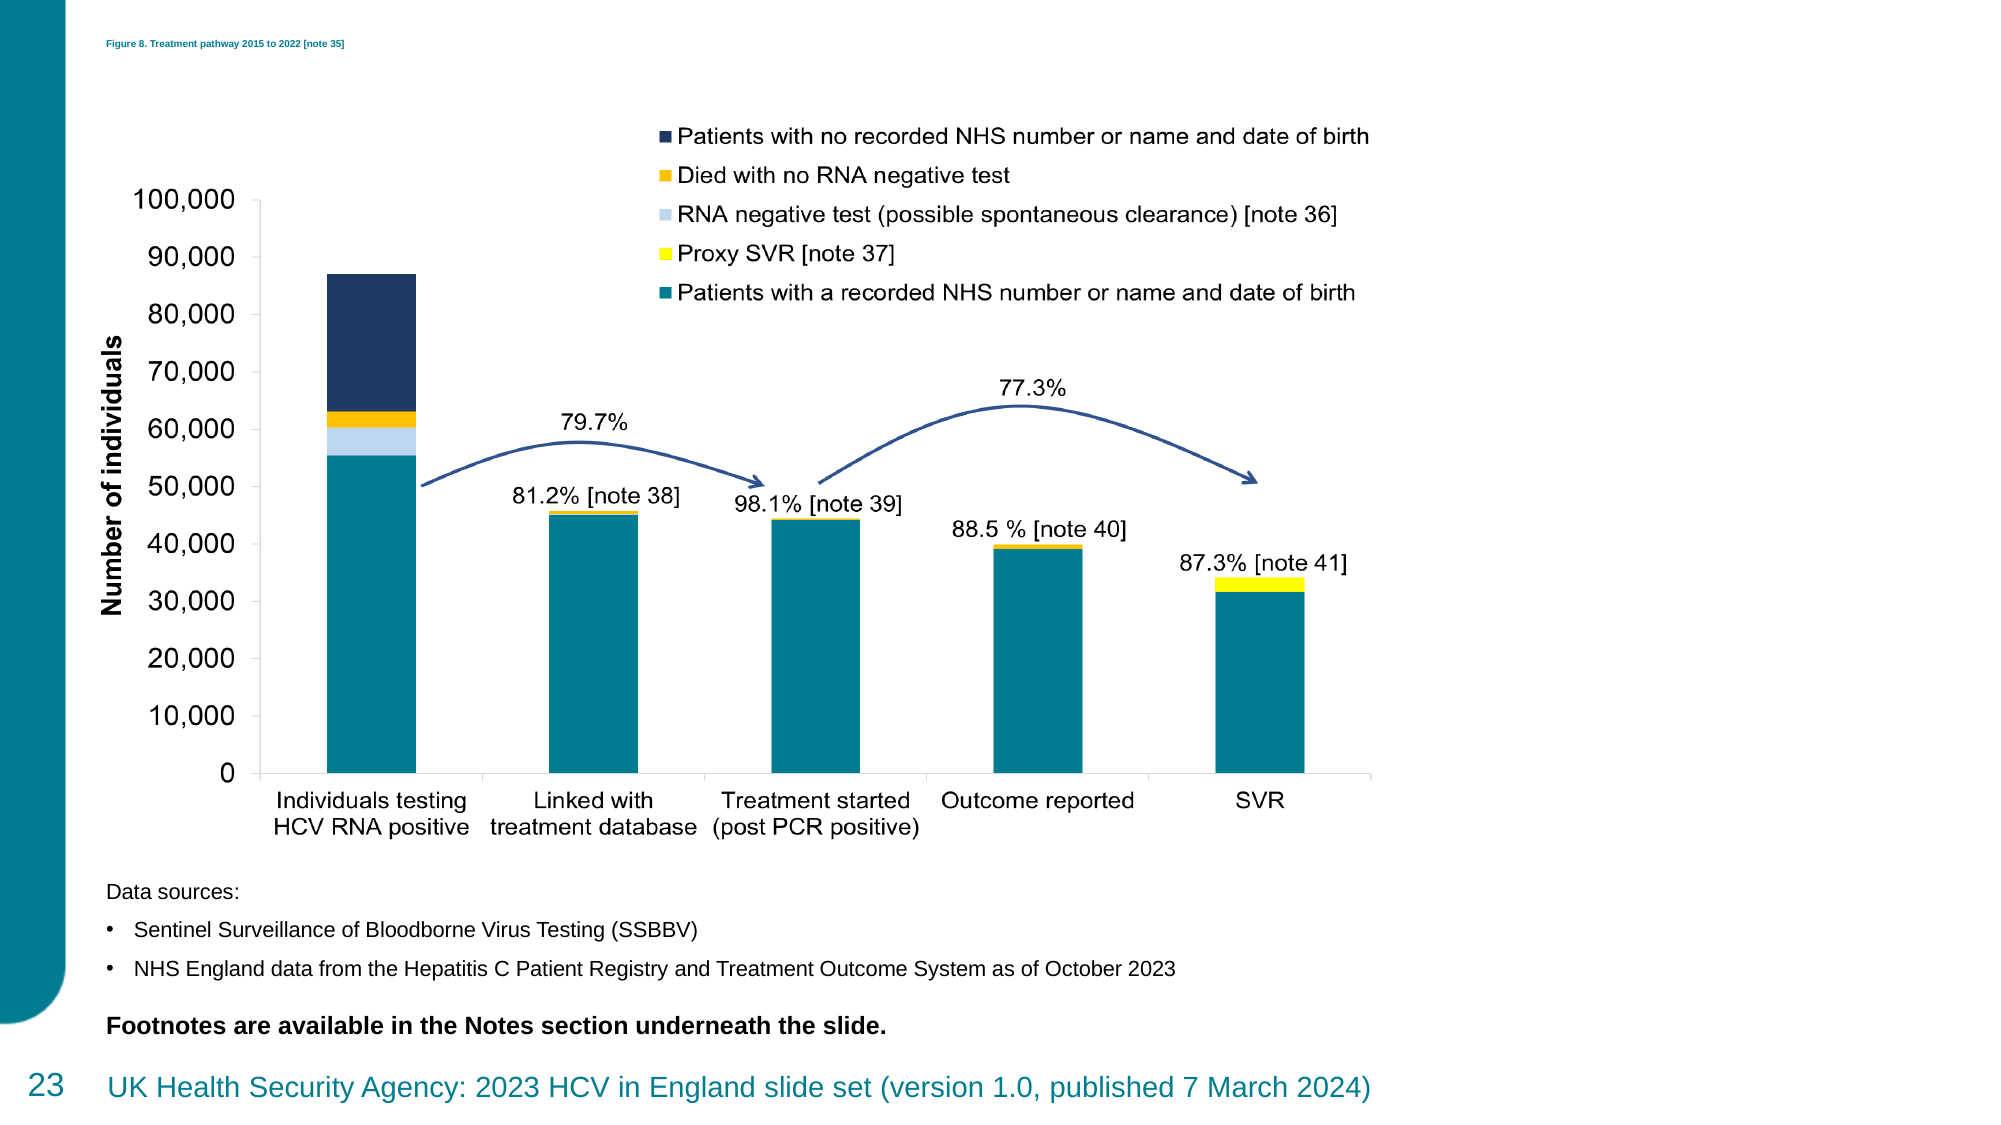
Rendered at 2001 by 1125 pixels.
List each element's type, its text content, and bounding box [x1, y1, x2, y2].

text_box Footnotes are available in the Notes section underneath the slide. [90, 1001, 1169, 1048]
picture [92, 116, 1378, 867]
title Figure 8. Treatment pathway 2015 to 2022 [note 35] [90, 30, 1910, 106]
text_box [12, 1056, 92, 1115]
text_box Data sources: Sentinel Surveillance of Bloodborne Virus Testing (SSBBV) NHS England data from the Hepatitis C Patient Registry and Treatment Outcome System as of October 2023 [90, 869, 1254, 990]
text_box UK Health Security Agency: 2023 HCV in England slide set (version 1.0, published 7 March 2024) [92, 1056, 1735, 1116]
